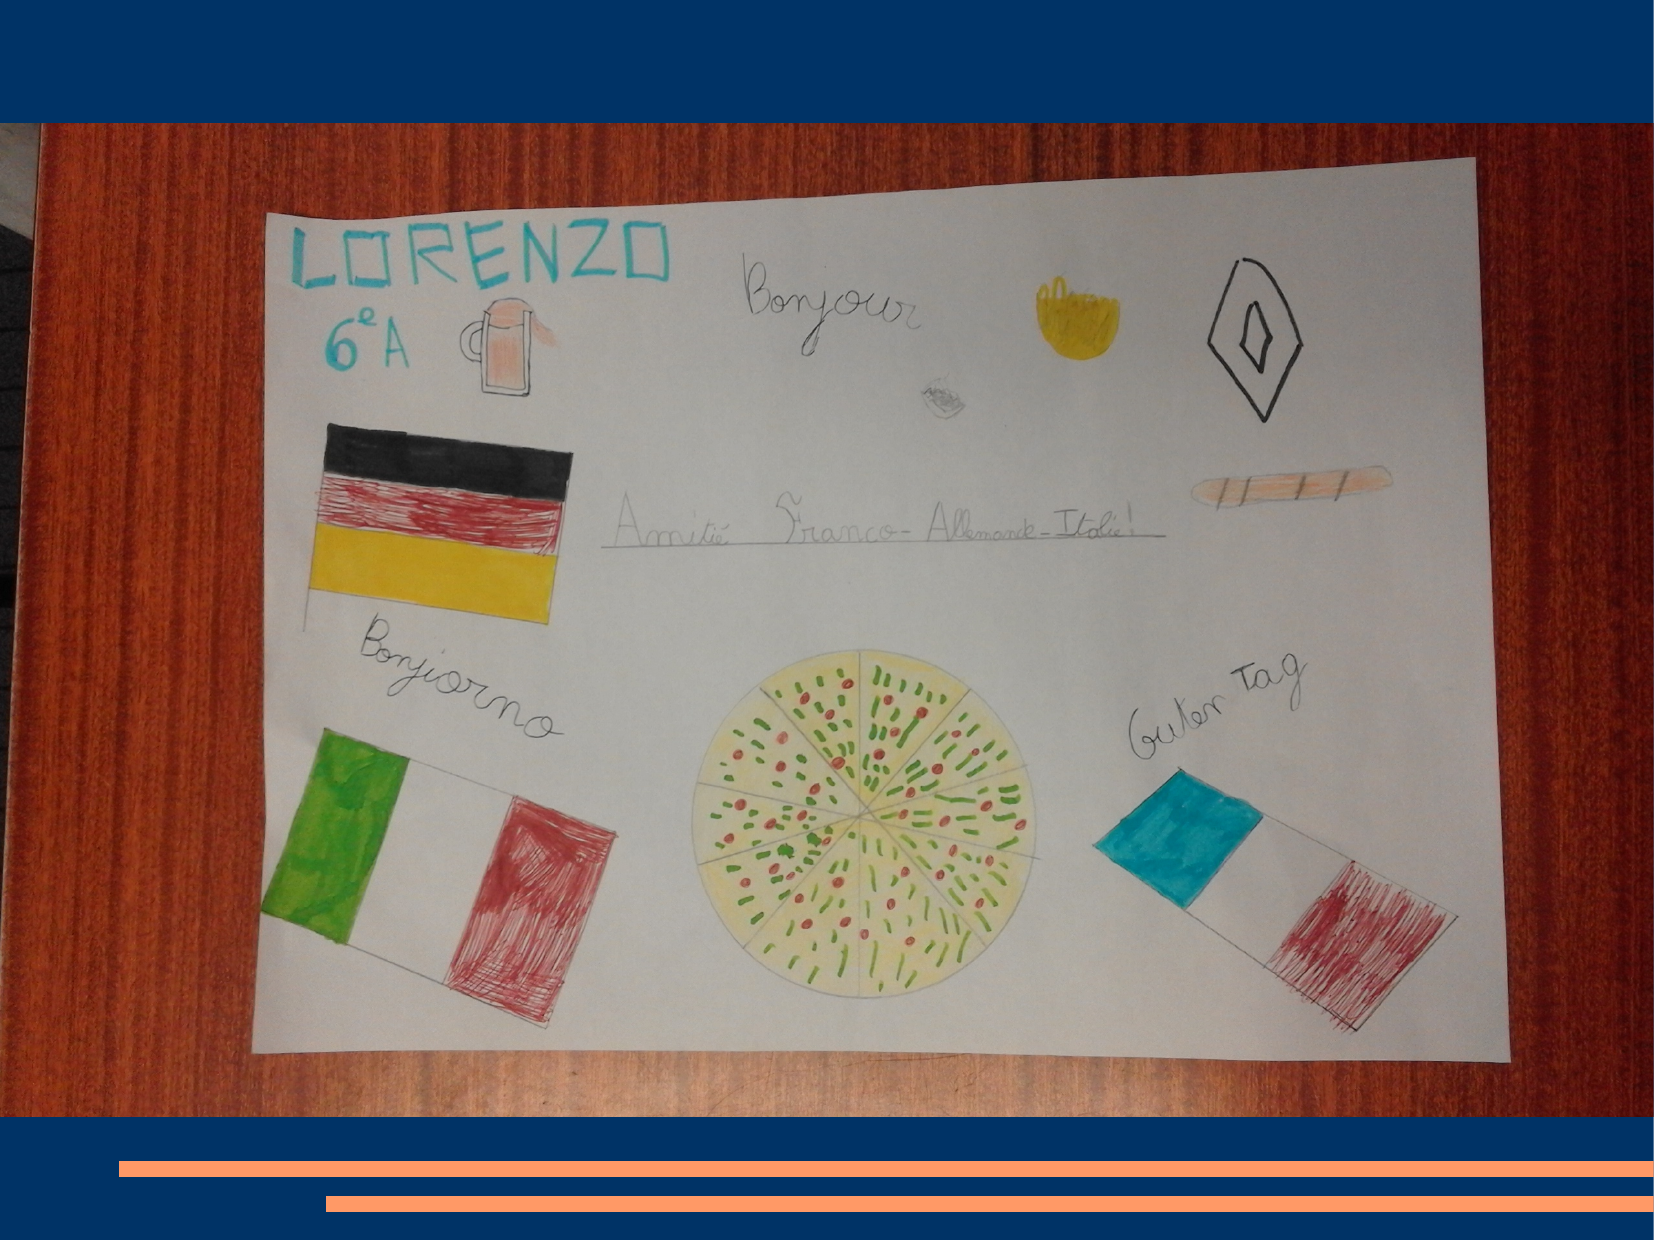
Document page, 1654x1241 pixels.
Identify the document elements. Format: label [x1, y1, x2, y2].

picture [0, 123, 1654, 1117]
